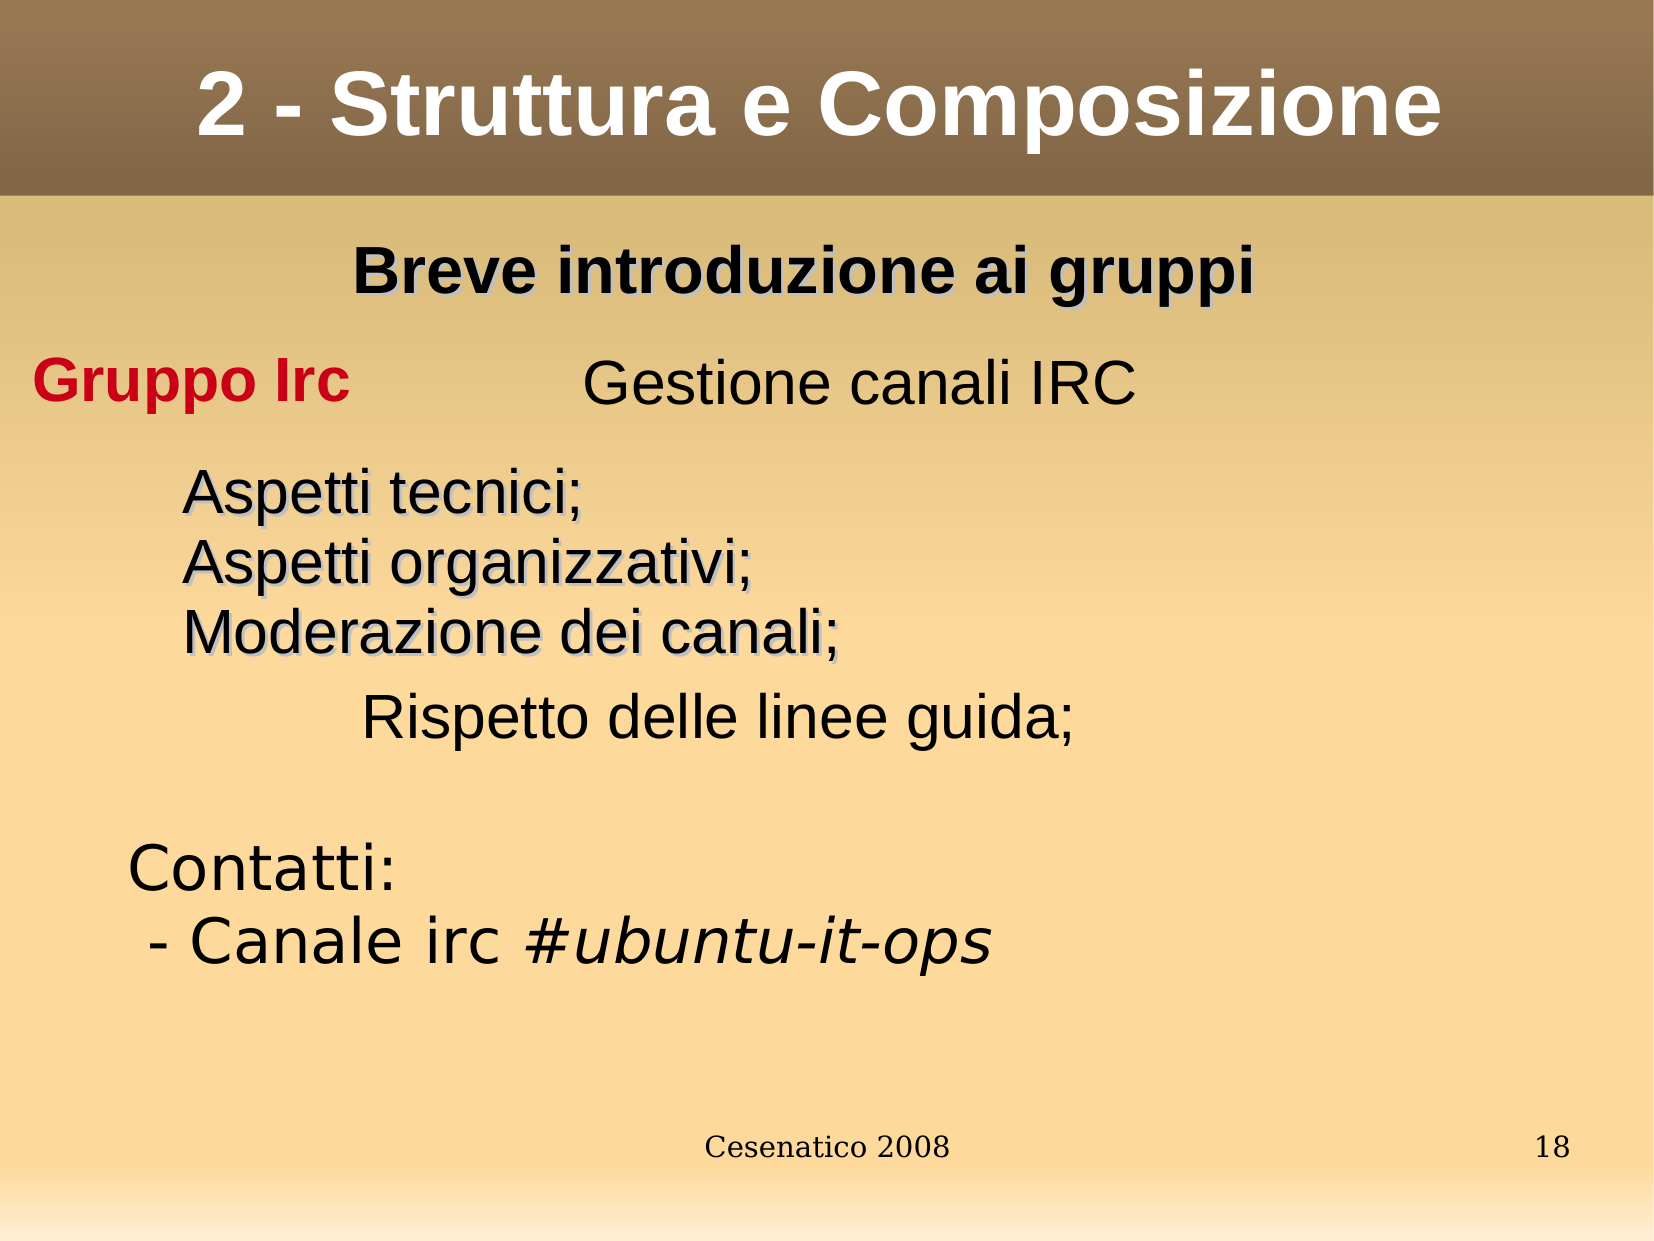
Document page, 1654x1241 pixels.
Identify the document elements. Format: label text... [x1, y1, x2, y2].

text_box Contatti: - Canale irc #ubuntu-it-ops [112, 825, 1009, 986]
text_box Aspetti tecnici; Aspetti organizzativi; Moderazione dei canali; [150, 450, 871, 675]
text_box Breve introduzione ai gruppi [337, 225, 1273, 315]
picture [0, 0, 1654, 1241]
text_box Gestione canali IRC [567, 340, 1154, 426]
title 2 - Struttura e Composizione [76, 7, 1565, 200]
text_box Rispetto delle linee guida; [329, 675, 1115, 760]
text_box Gruppo Irc [0, 337, 385, 423]
